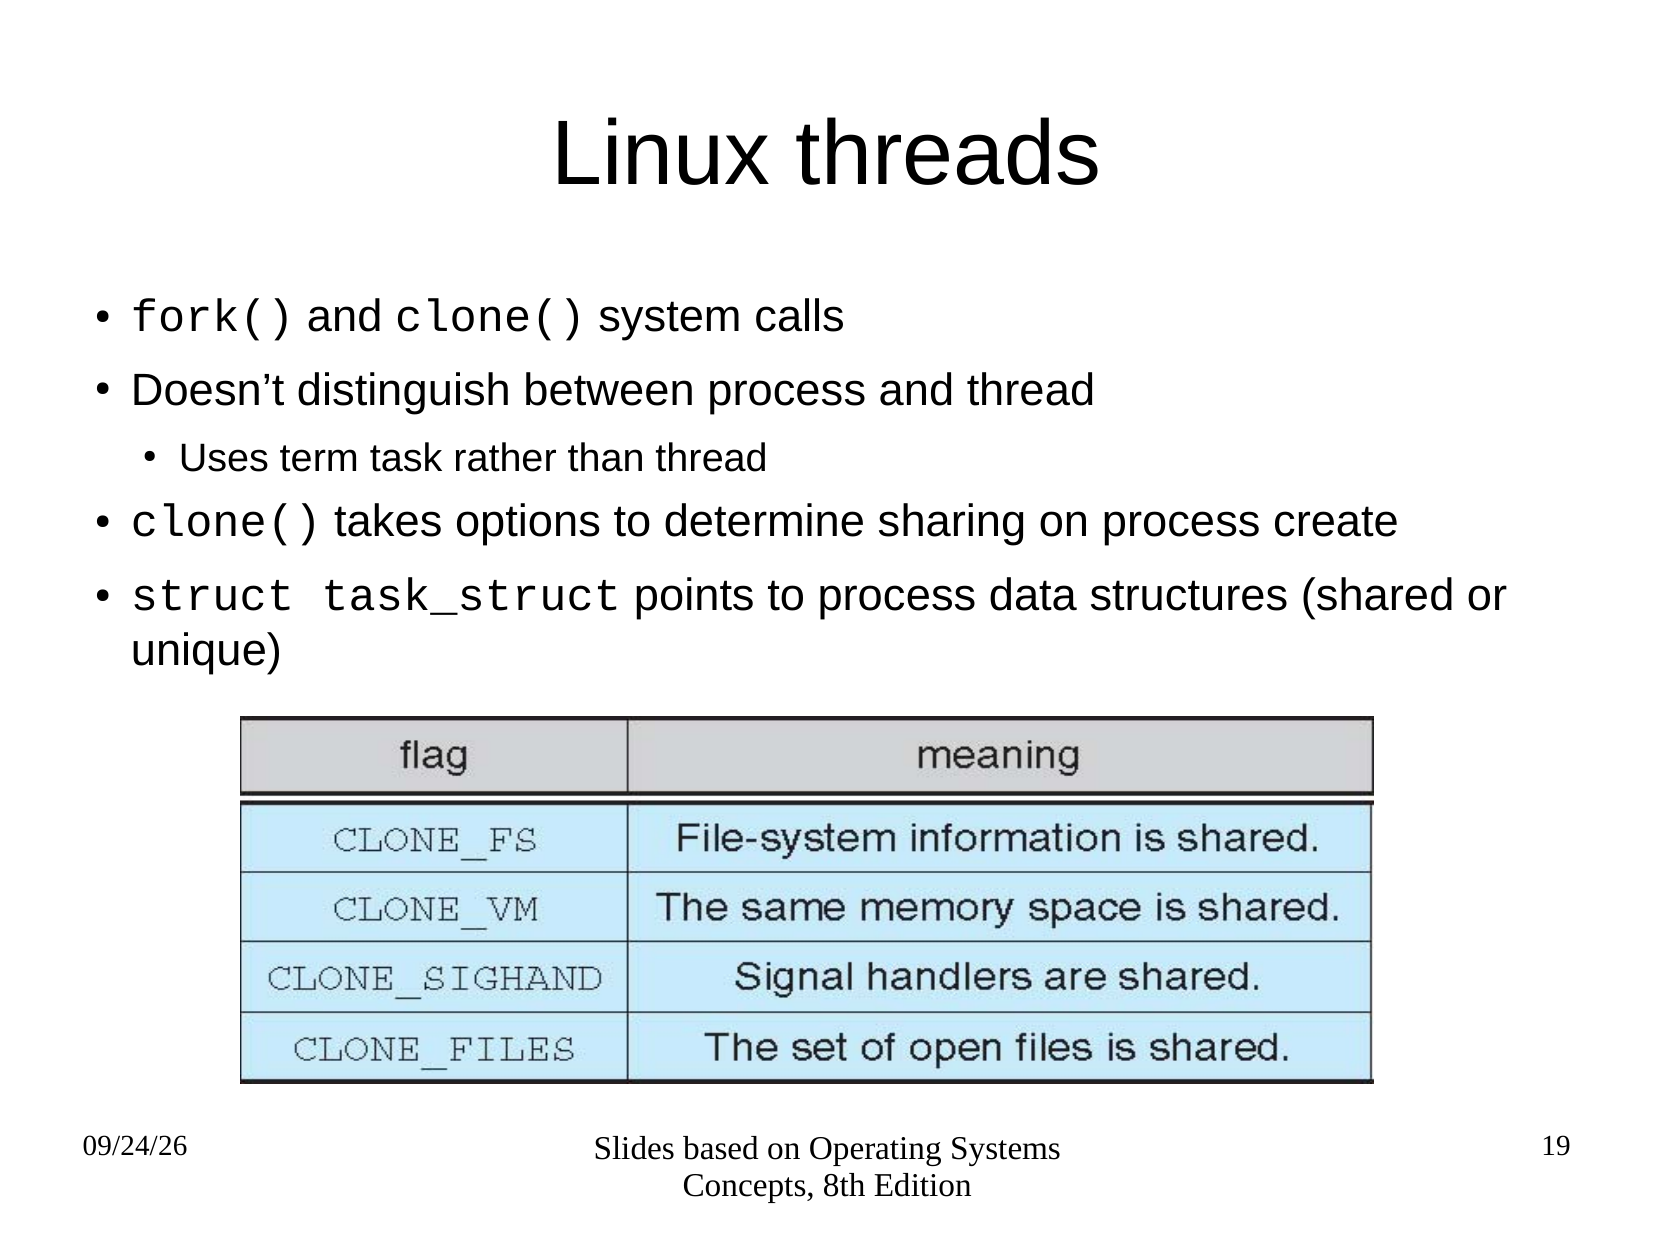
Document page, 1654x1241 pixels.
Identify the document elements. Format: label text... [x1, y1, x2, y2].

title Linux threads [82, 49, 1571, 257]
list fork() and clone() system calls Doesn’t distinguish between process and thread Uses term task rather than thread clone() takes options to determine sharing on process create struct task_struct points to process data structures (shared or unique) [82, 290, 1571, 681]
picture [240, 716, 1374, 1084]
